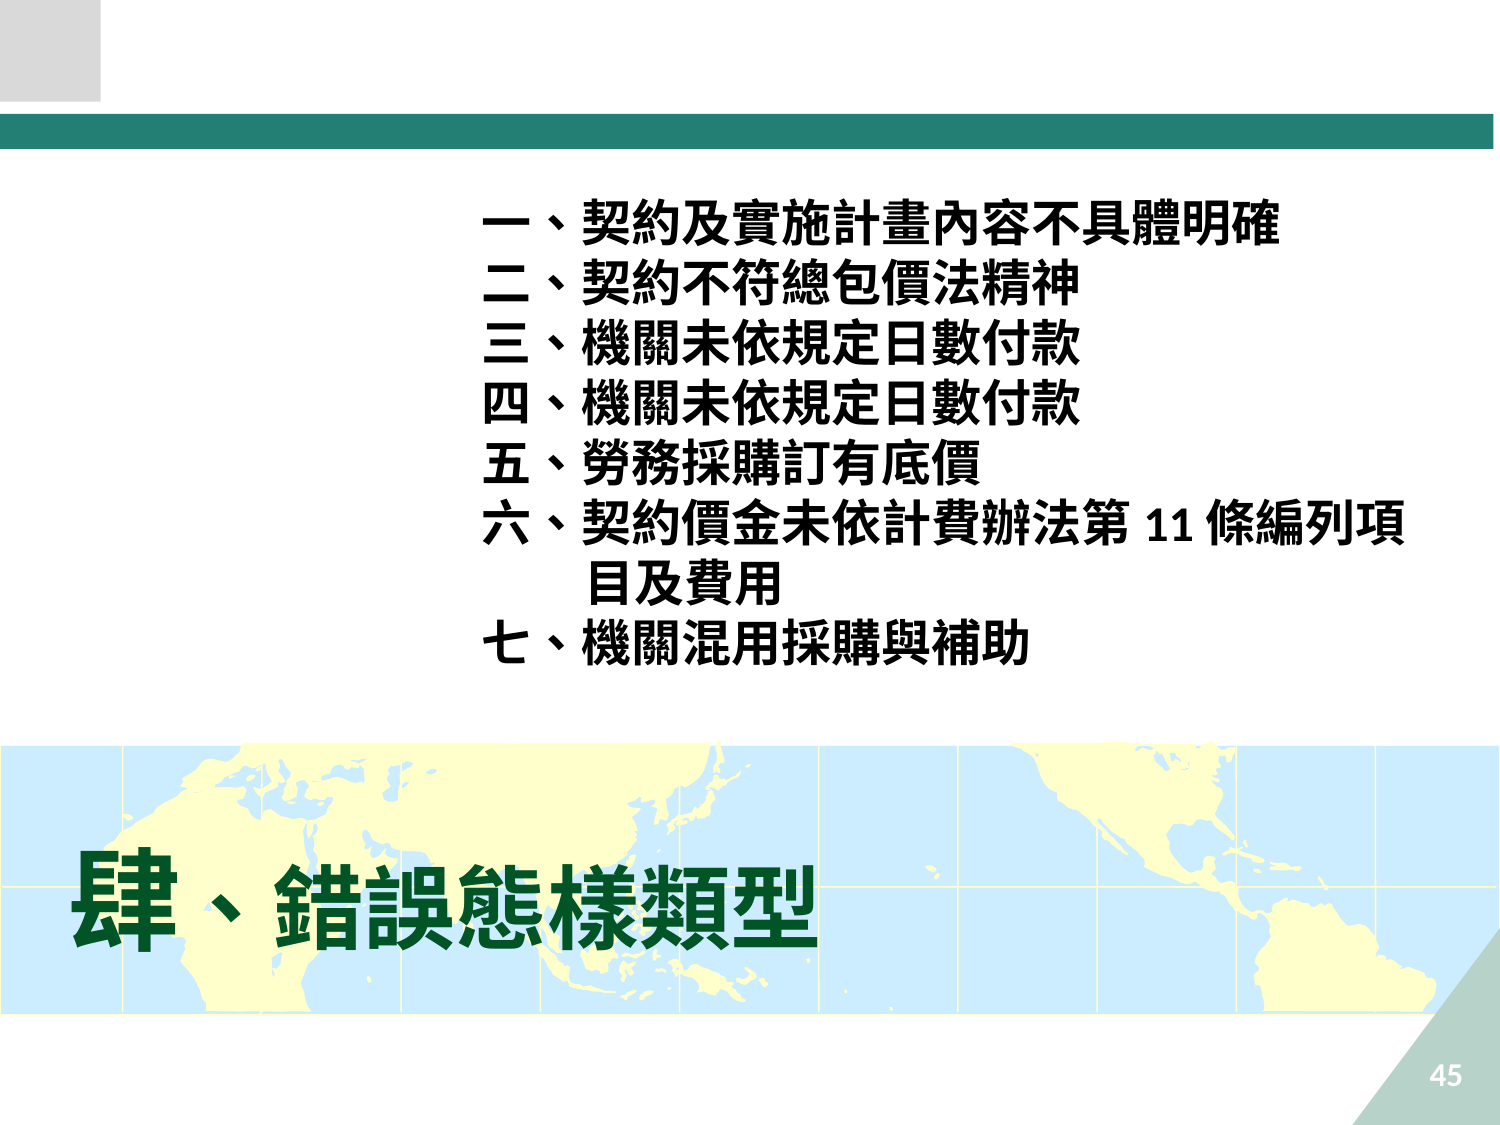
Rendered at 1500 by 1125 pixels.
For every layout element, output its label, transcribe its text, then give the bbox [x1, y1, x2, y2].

text_box [0, 745, 259, 1015]
text_box [0, 113, 1494, 149]
text_box [0, 0, 101, 102]
text_box 一、契約及實施計畫內容不具體明確 二、契約不符總包價法精神 三、機關未依規定日數付款 四、機關未依規定日數付款 五、勞務採購訂有底價 六、契約價金未依計費辦法第11條編列項目及費用 七、機關混用採購與補助 [466, 184, 1447, 680]
slide_number <編號> [1128, 1042, 1478, 1103]
text_box [262, 745, 1500, 1125]
title 肆、錯誤態樣類型 [53, 722, 1437, 947]
